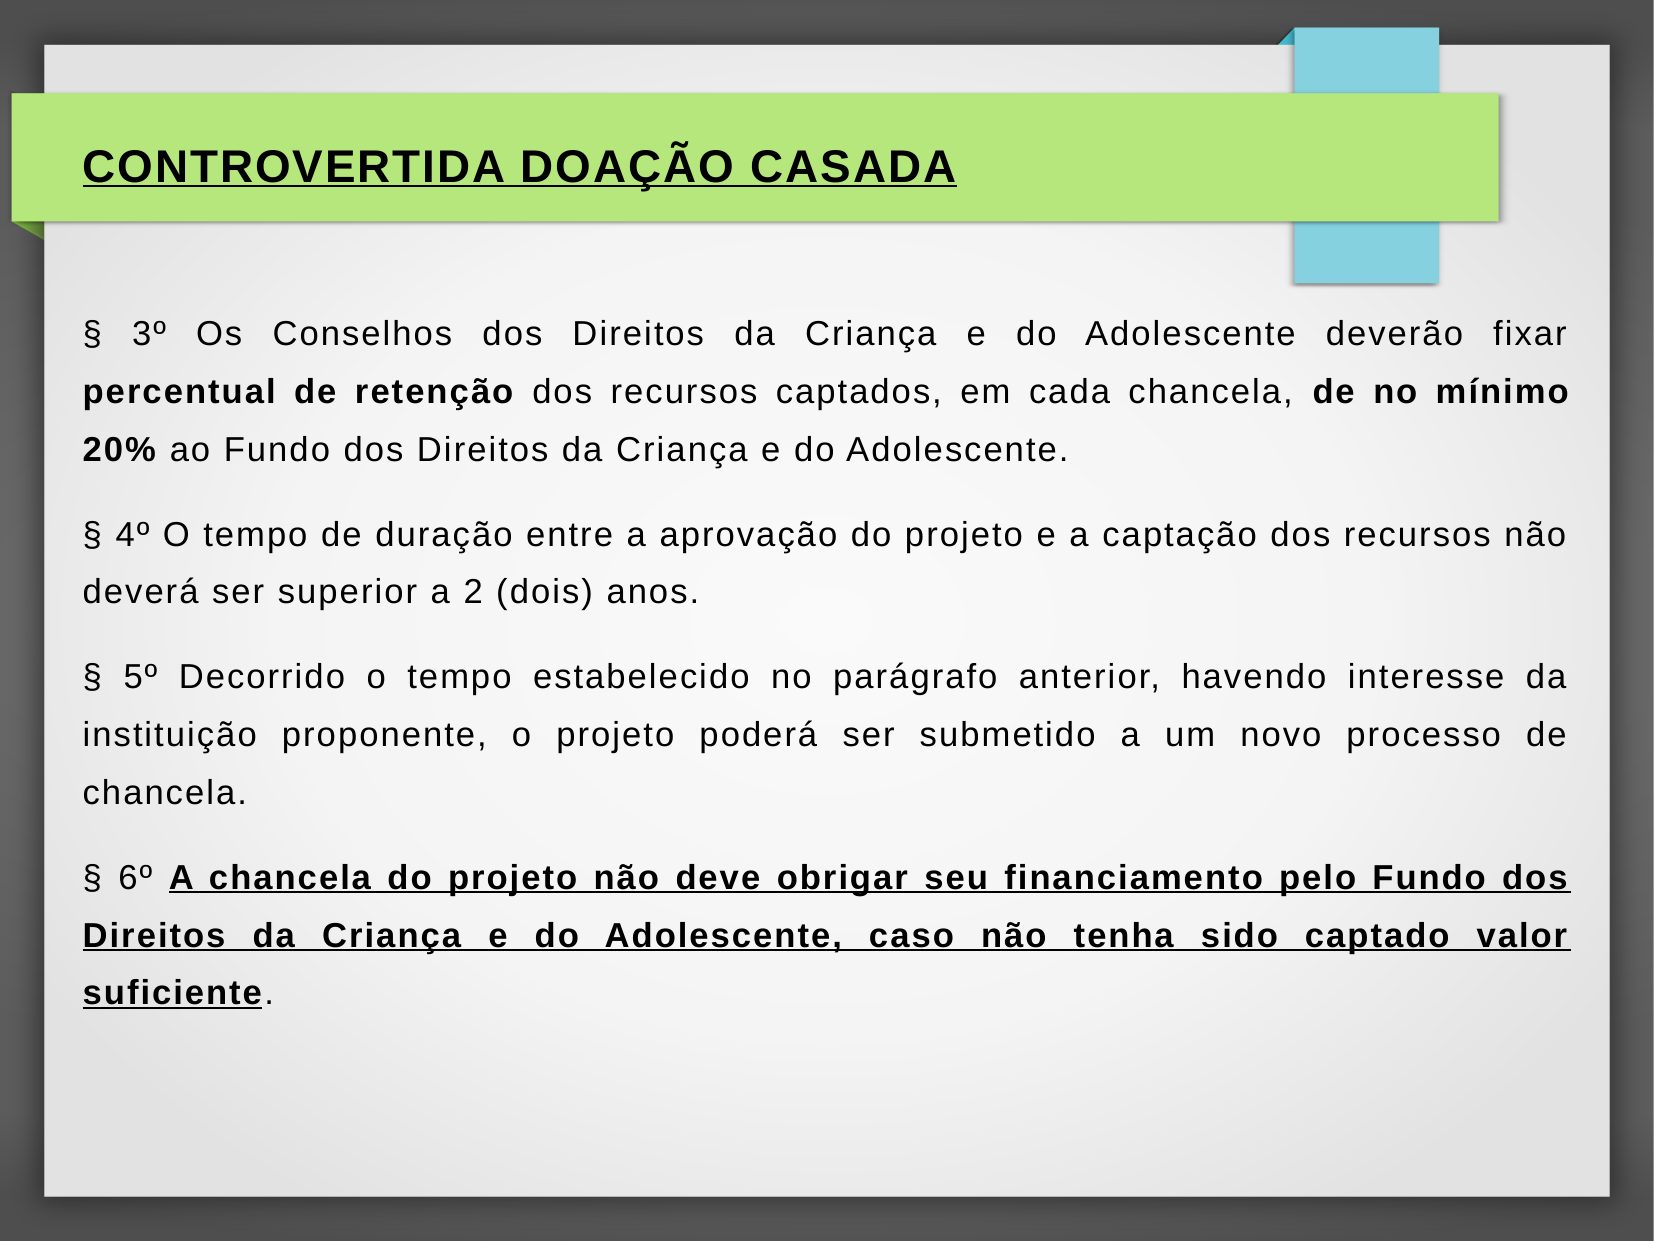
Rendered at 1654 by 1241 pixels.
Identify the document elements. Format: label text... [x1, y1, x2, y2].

picture [0, 0, 1654, 1241]
list § 3º Os Conselhos dos Direitos da Criança e do Adolescente deverão fixar percentual de retenção dos recursos captados, em cada chancela, de no mínimo 20% ao Fundo dos Direitos da Criança e do Adolescente. § 4º O tempo de duração entre a aprovação do projeto e a captação dos recursos não deverá ser superior a 2 (dois) anos. § 5º Decorrido o tempo estabelecido no parágrafo anterior, havendo interesse da instituição proponente, o projeto poderá ser submetido a um novo processo de chancela. § 6º A chancela do projeto não deve obrigar seu financiamento pelo Fundo dos Direitos da Criança e do Adolescente, caso não tenha sido captado valor suficiente. [82, 295, 1571, 1015]
title CONTROVERTIDA DOAÇÃO CASADA [82, 94, 1264, 213]
